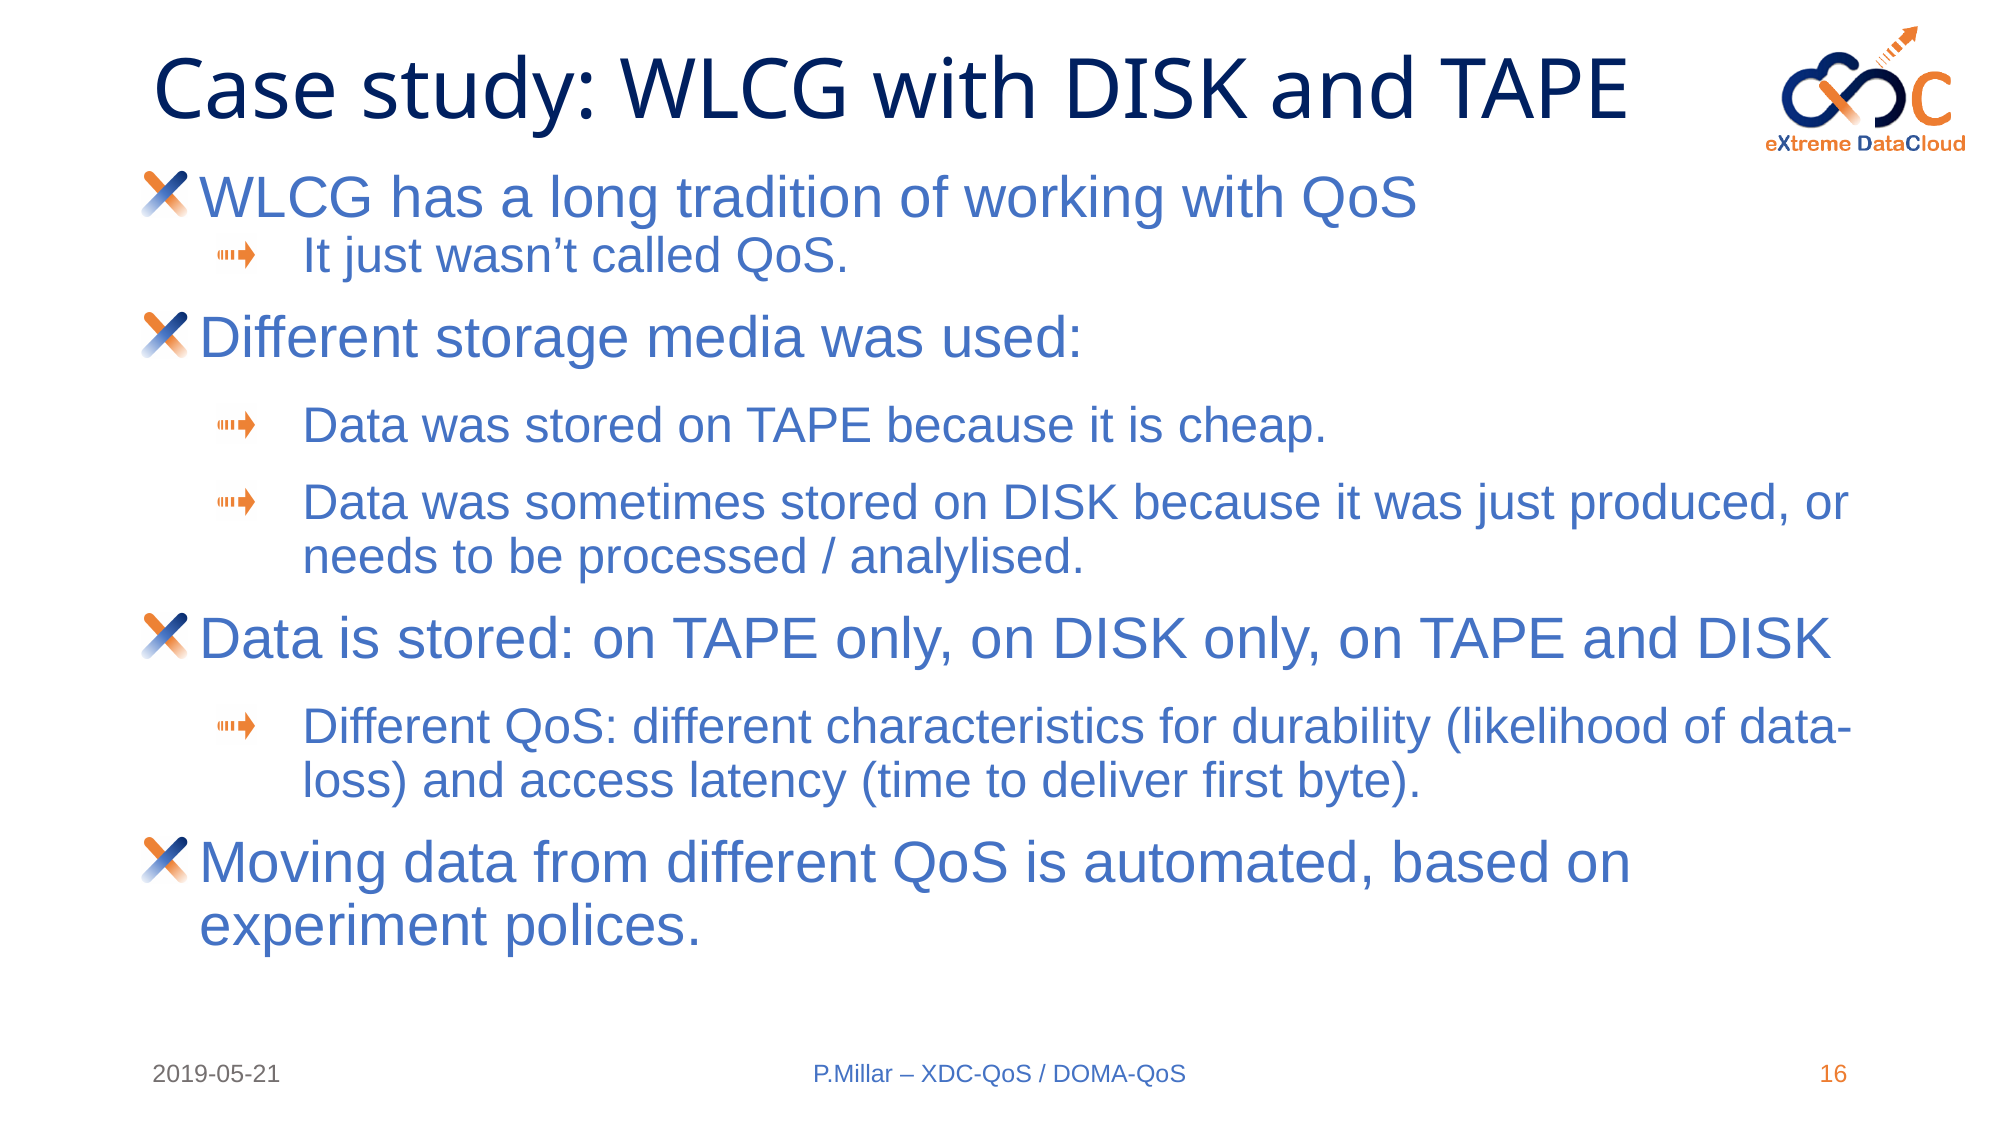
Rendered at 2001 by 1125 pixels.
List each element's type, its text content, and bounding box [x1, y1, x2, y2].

list WLCG has a long tradition of working with QoS It just wasn’t called QoS. Different storage media was used: Data was stored on TAPE because it is cheap. Data was sometimes stored on DISK because it was just produced, or needs to be processed / analylised. Data is stored: on TAPE only, on DISK only, on TAPE and DISK Different QoS: different characteristics for durability (likelihood of data-loss) and access latency (time to deliver first byte). Moving data from different QoS is automated, based on experiment polices. [126, 151, 1905, 1017]
footer P.Millar – XDC-QoS / DOMA-QoS [662, 1042, 1338, 1103]
slide_number <number> [1412, 1042, 1863, 1103]
picture [1777, 18, 1985, 170]
slide_number 2019-05-21 [137, 1042, 588, 1103]
title Case study: WLCG with DISK and TAPE [137, 18, 1777, 151]
